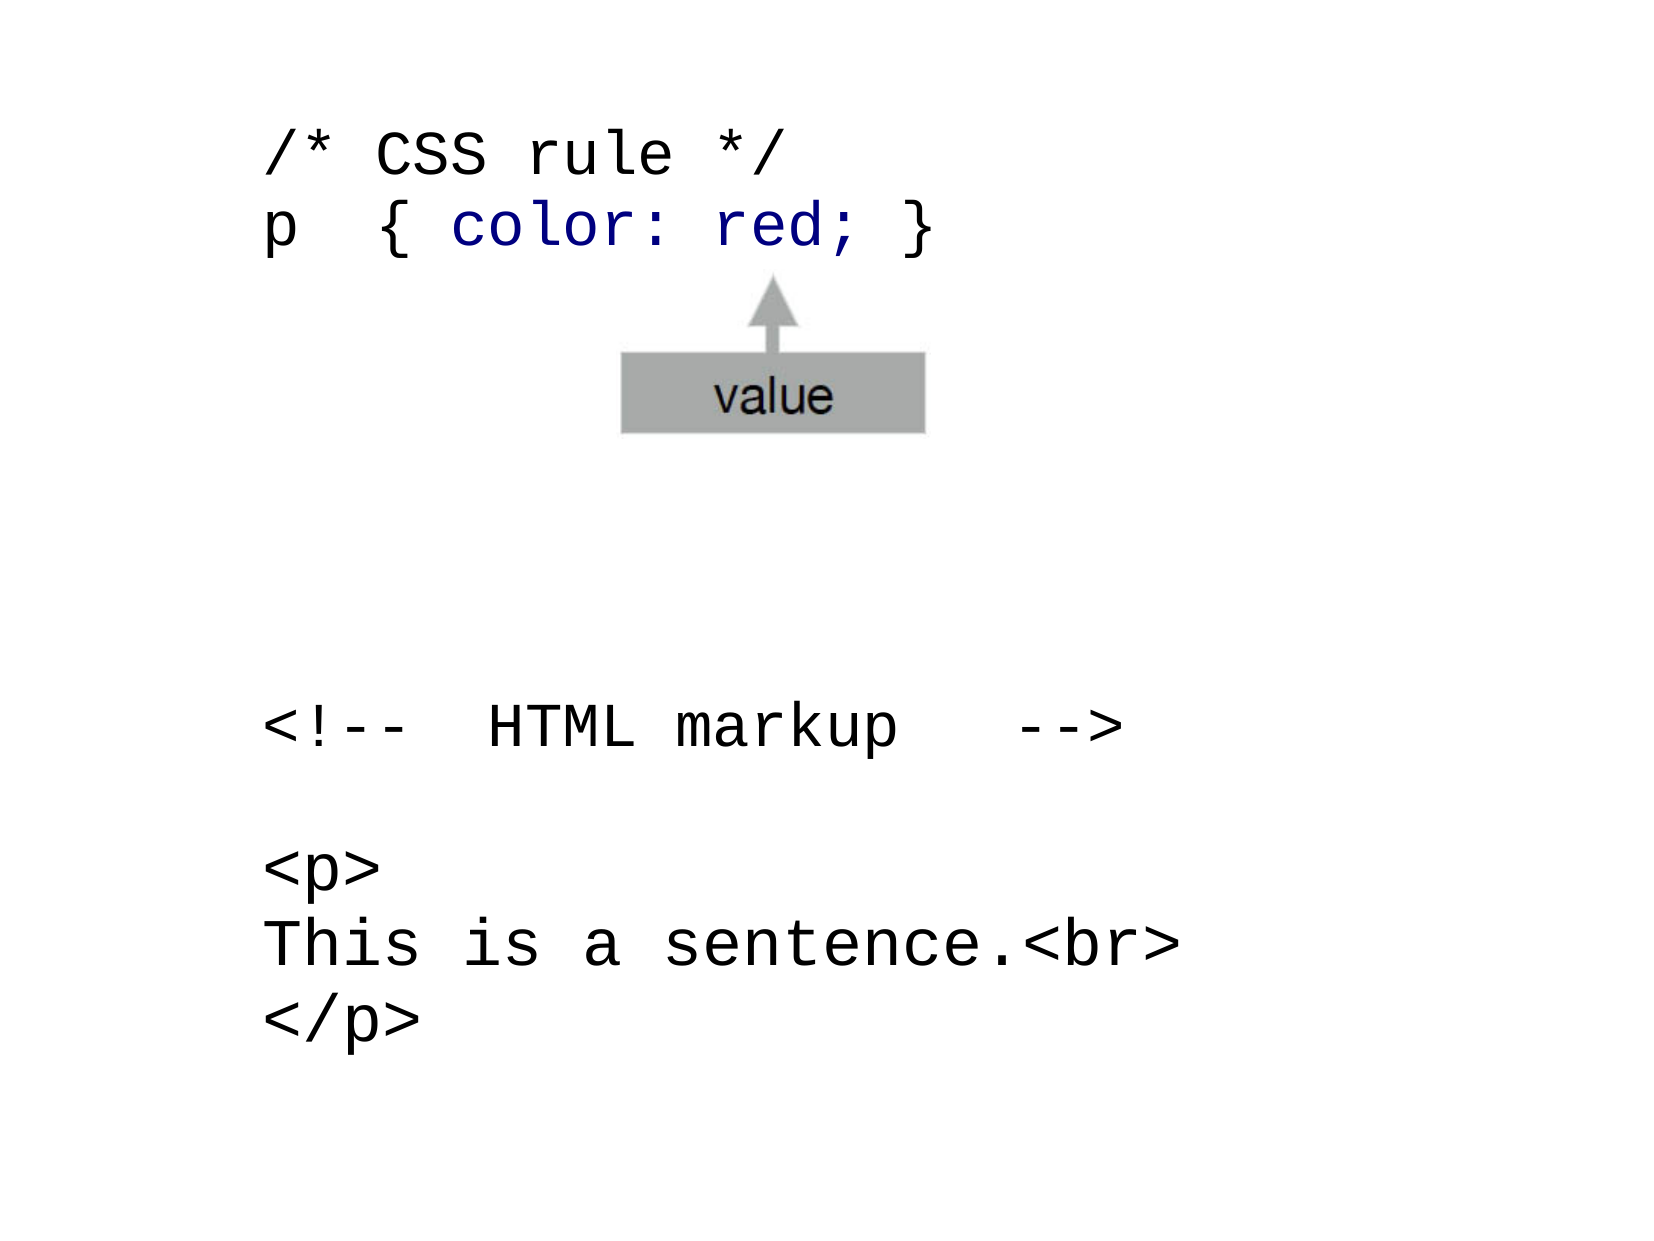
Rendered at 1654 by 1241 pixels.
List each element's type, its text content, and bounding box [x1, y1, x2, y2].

picture [616, 269, 931, 439]
text_box /* CSS rule */ p { color: red; } <!-- HTML markup --> { <p> This is a sentence.<br> </p> [248, 115, 1539, 1141]
